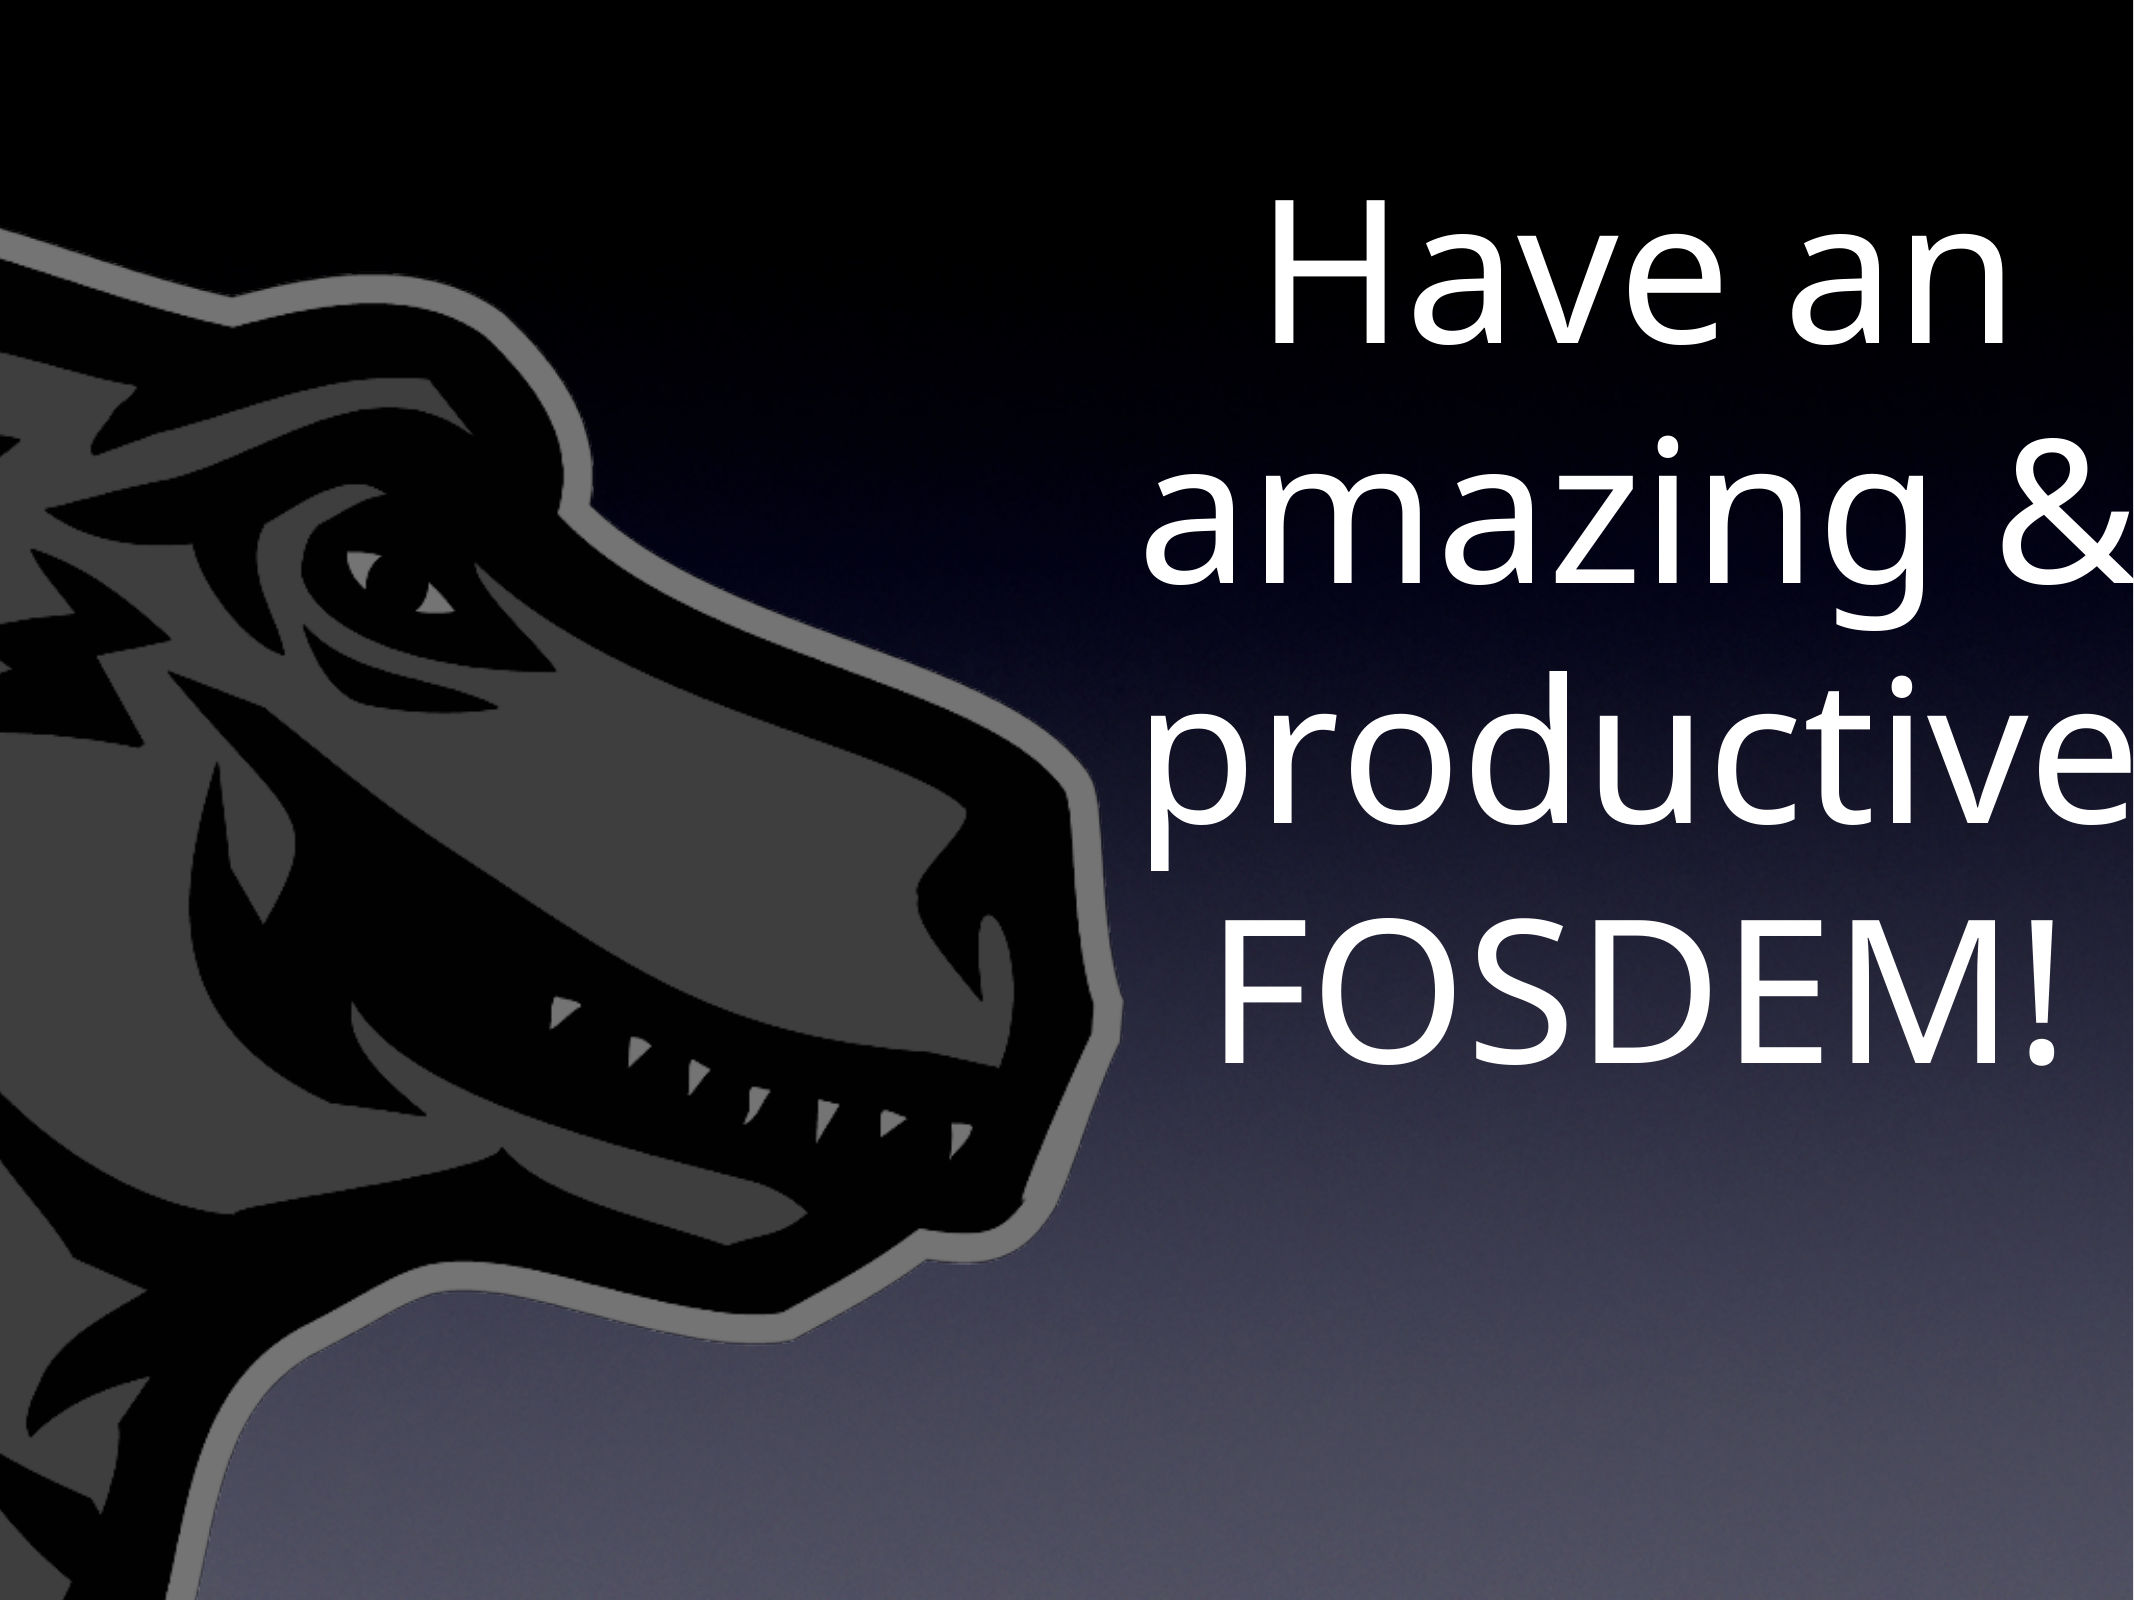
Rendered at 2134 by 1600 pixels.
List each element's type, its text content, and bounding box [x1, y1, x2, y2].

picture [1810, 291, 1862, 324]
picture [1648, 248, 1702, 279]
picture [1432, 291, 1484, 324]
picture [0, 0, 2134, 1600]
picture [1341, 934, 1435, 1049]
text_box Have an amazing & productive FOSDEM! [1121, 324, 2134, 922]
picture [1613, 936, 1691, 1048]
picture [1930, 249, 1985, 324]
picture [1293, 276, 1367, 324]
text_box Have an amazing & productive FOSDEM! [2033, 452, 2070, 495]
picture [1880, 922, 1968, 1037]
text_box Have an amazing & productive FOSDEM! [2021, 515, 2085, 569]
